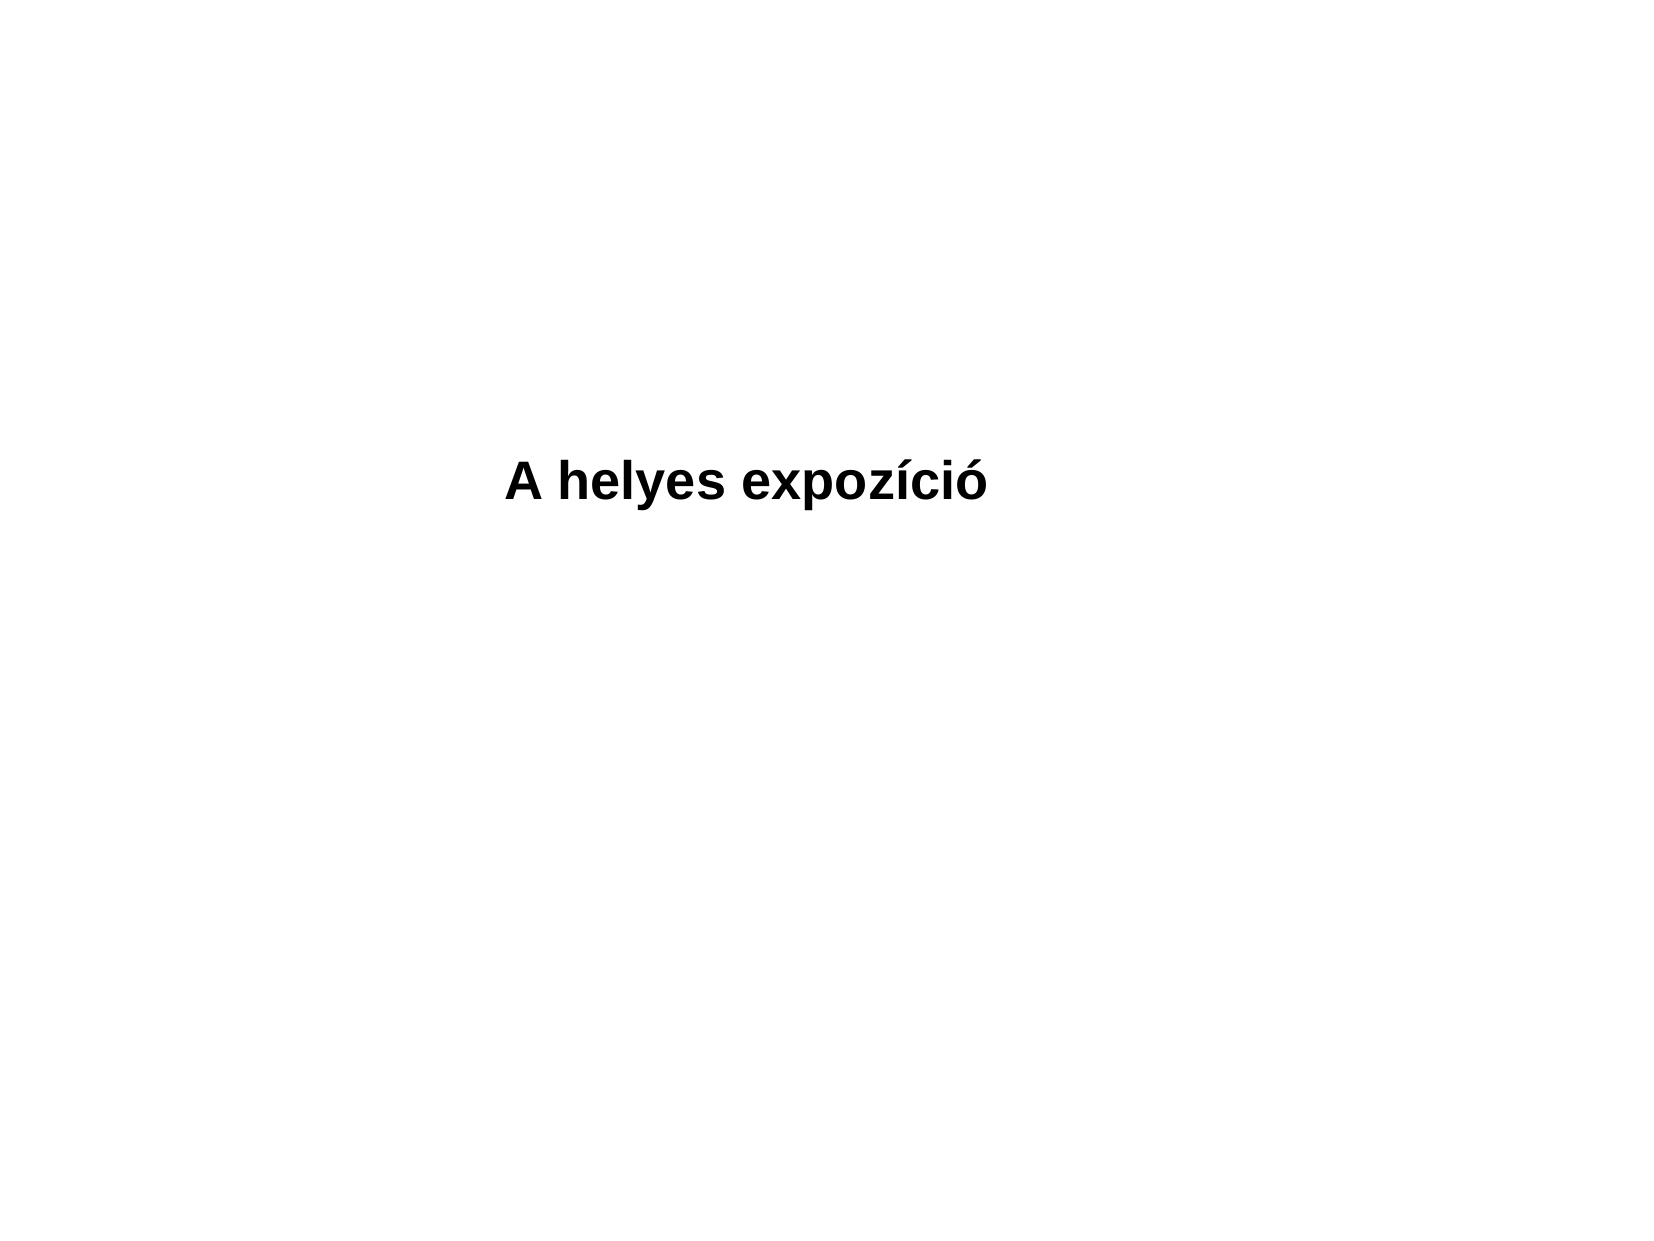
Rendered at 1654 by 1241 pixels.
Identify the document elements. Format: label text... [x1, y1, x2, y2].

text_box A helyes expozíció [490, 442, 1004, 520]
